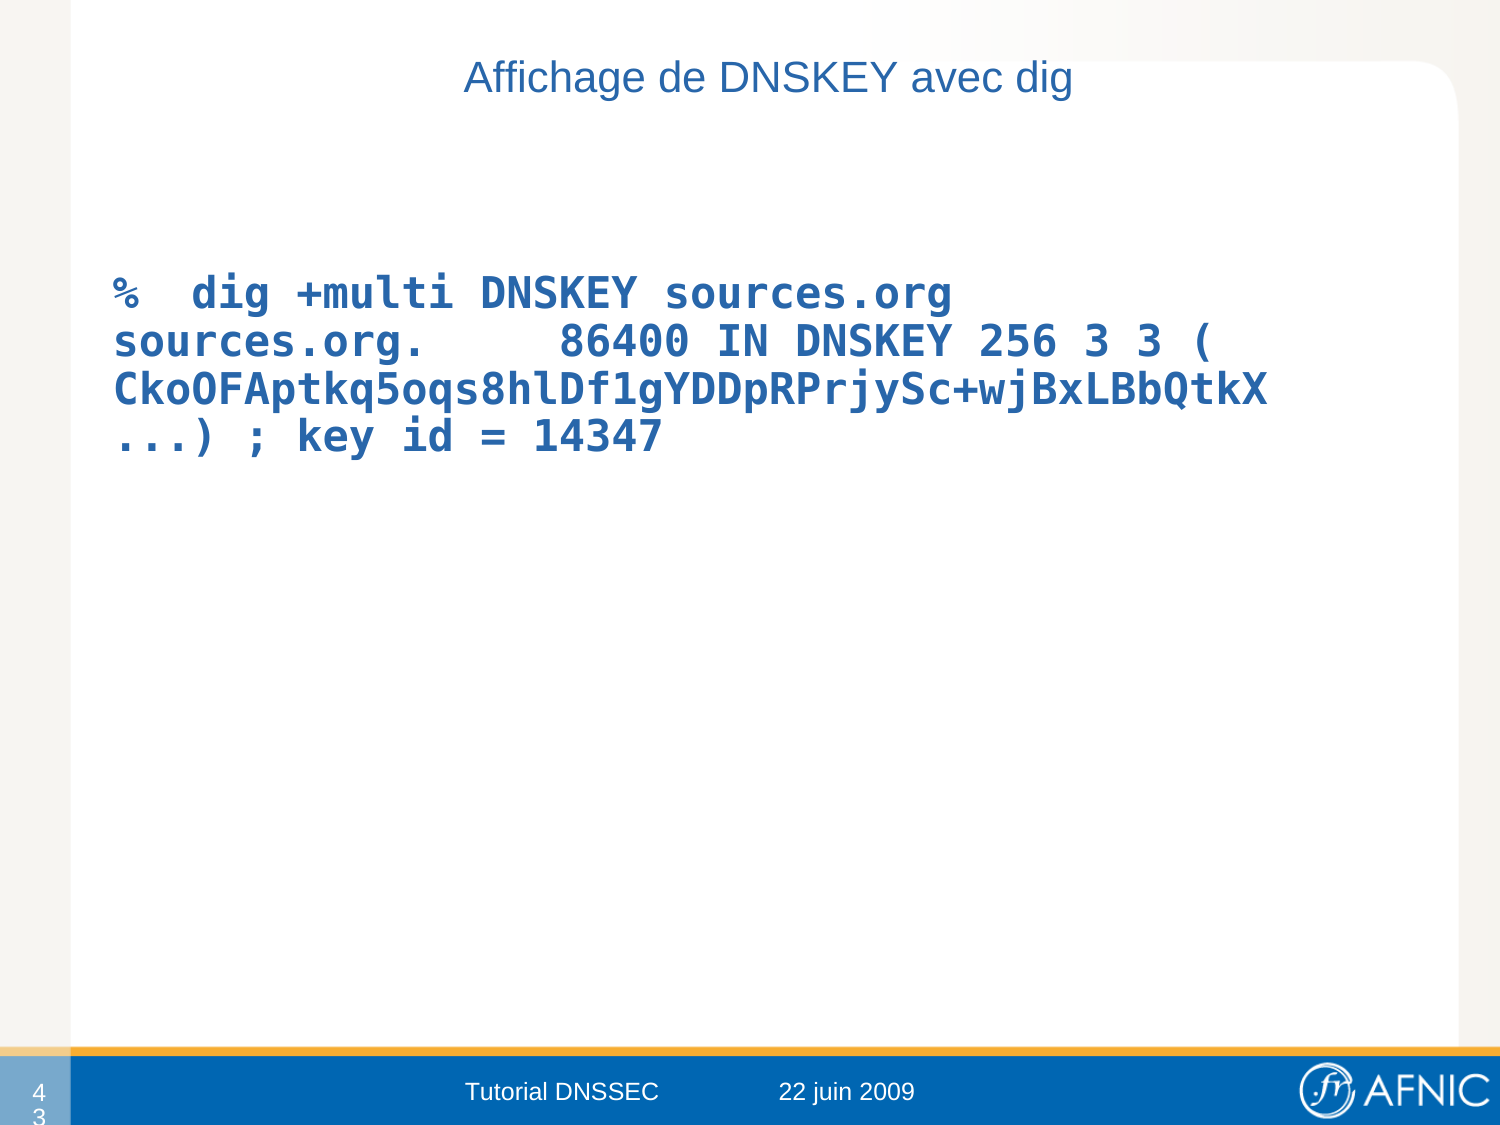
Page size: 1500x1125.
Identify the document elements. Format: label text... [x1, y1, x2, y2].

picture [0, 0, 1500, 1125]
list % dig +multi DNSKEY sources.org sources.org. 86400 IN DNSKEY 256 3 3 ( CkoOFAptkq5oqs8hlDf1gYDDpRPrjySc+wjBxLBbQtkX ...) ; key id = 14347 [112, 266, 1426, 994]
title Affichage de DNSKEY avec dig [112, 12, 1426, 138]
